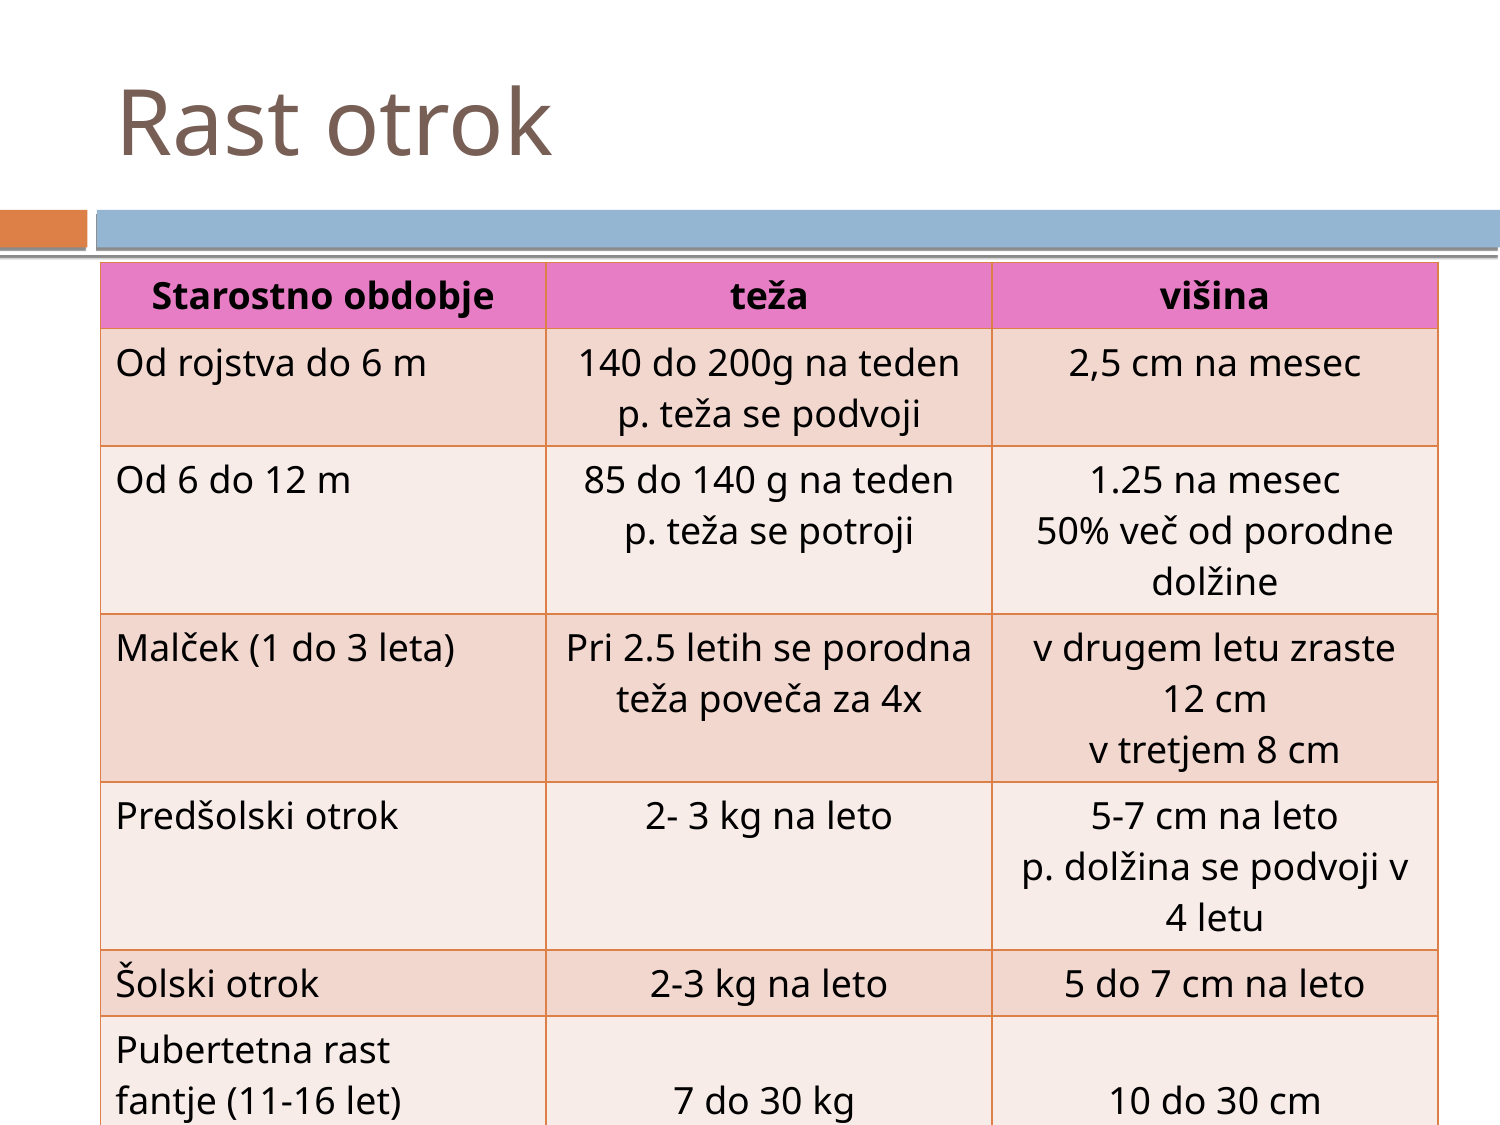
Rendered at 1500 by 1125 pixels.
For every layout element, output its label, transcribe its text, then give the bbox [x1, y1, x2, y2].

title Rast otrok [100, 37, 1438, 200]
table_cell 1.25 na mesec 50% več od porodne dolžine [993, 447, 1437, 613]
table_header višina [993, 263, 1437, 328]
table_cell Predšolski otrok [101, 783, 545, 949]
table_cell Od 6 do 12 m [101, 447, 545, 613]
table_cell 2-3 kg na leto [547, 951, 991, 1015]
table_cell 85 do 140 g na teden p. teža se potroji [547, 447, 991, 613]
table_cell 2- 3 kg na leto [547, 783, 991, 949]
table_header Starostno obdobje [101, 263, 545, 328]
table_cell 2,5 cm na mesec [993, 329, 1437, 445]
table_cell 7 do 30 kg 7 do 25 kg [547, 1017, 991, 1125]
table_cell 5 do 7 cm na leto [993, 951, 1437, 1015]
table_cell Pri 2.5 letih se porodna teža poveča za 4x [547, 615, 991, 781]
table_cell Od rojstva do 6 m [101, 329, 545, 445]
table_cell Šolski otrok [101, 951, 545, 1015]
table_cell 10 do 30 cm 5 do 25 cm [993, 1017, 1437, 1125]
table_cell 140 do 200g na teden p. teža se podvoji [547, 329, 991, 445]
table_cell 5-7 cm na leto p. dolžina se podvoji v 4 letu [993, 783, 1437, 949]
table_cell Pubertetna rast fantje (11-16 let) dekleta (10 do 14 let) [101, 1017, 545, 1125]
table_cell Malček (1 do 3 leta) [101, 615, 545, 781]
table_cell v drugem letu zraste 12 cm v tretjem 8 cm [993, 615, 1437, 781]
table_header teža [547, 263, 991, 328]
